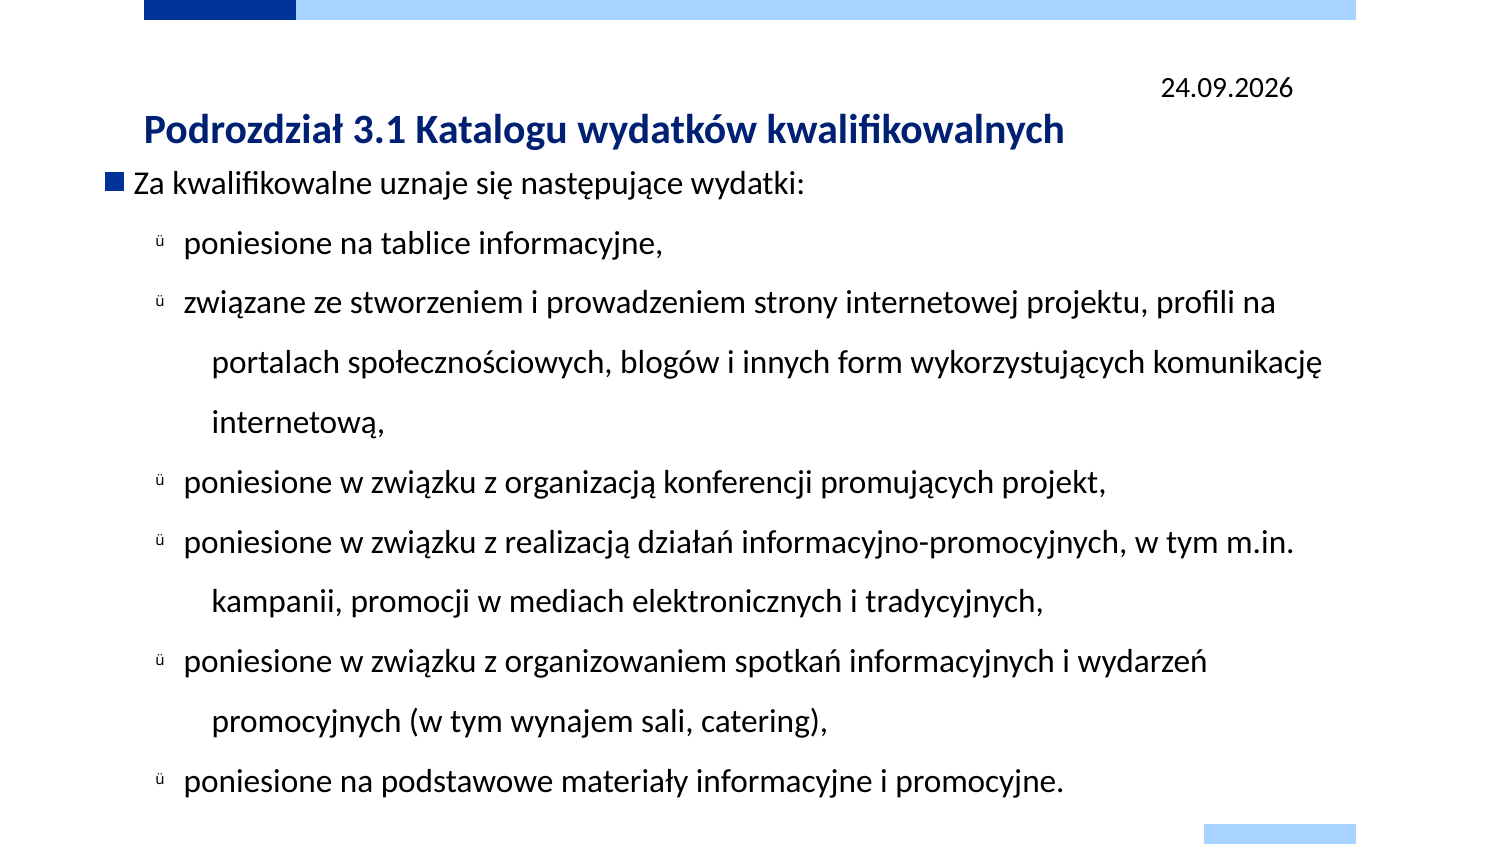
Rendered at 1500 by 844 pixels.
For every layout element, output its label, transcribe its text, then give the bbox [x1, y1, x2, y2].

list Za kwalifikowalne uznaje się następujące wydatki: poniesione na tablice informacyjne, związane ze stworzeniem i prowadzeniem strony internetowej projektu, profili na portalach społecznościowych, blogów i innych form wykorzystujących komunikację internetową, poniesione w związku z organizacją konferencji promujących projekt, poniesione w związku z realizacją działań informacyjno-promocyjnych, w tym m.in. kampanii, promocji w mediach elektronicznych i tradycyjnych, poniesione w związku z organizowaniem spotkań informacyjnych i wydarzeń promocyjnych (w tym wynajem sali, catering), poniesione na podstawowe materiały informacyjne i promocyjne. [105, 141, 1357, 817]
text_box 21.10.2024 [1145, 60, 1347, 102]
title Podrozdział 3.1 Katalogu wydatków kwalifikowalnych [143, 100, 1357, 141]
